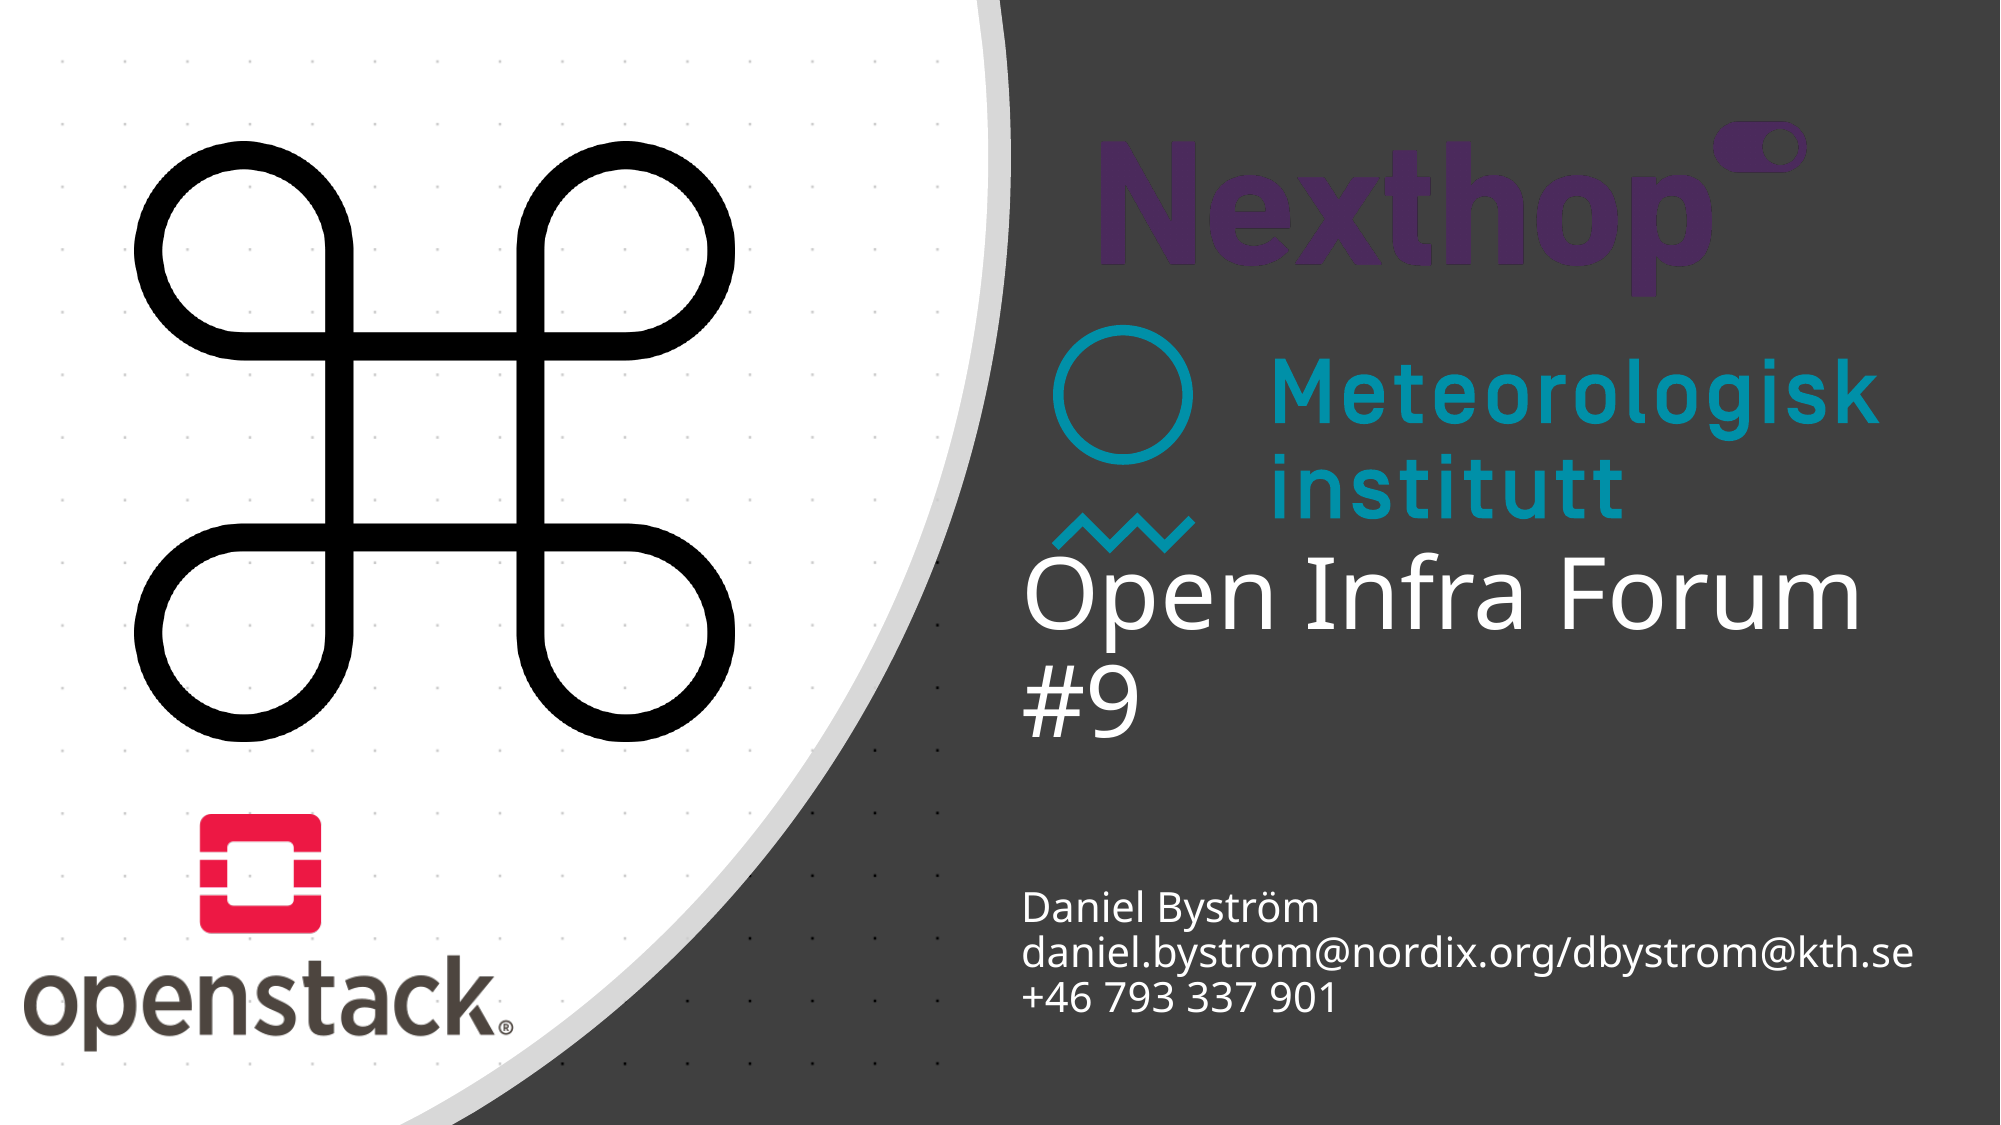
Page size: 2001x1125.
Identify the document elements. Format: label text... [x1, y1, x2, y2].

text_box [0, 0, 2000, 1125]
text_box Daniel Byström daniel.bystrom@nordix.org/dbystrom@kth.se +46 793 337 901 [1006, 820, 1985, 1087]
picture [24, 814, 514, 1052]
picture [1049, 318, 1886, 557]
picture [1101, 118, 1808, 298]
picture [454, 440, 976, 1125]
text_box Open Infra Forum #9 [1006, 292, 1985, 767]
picture [134, 141, 735, 742]
